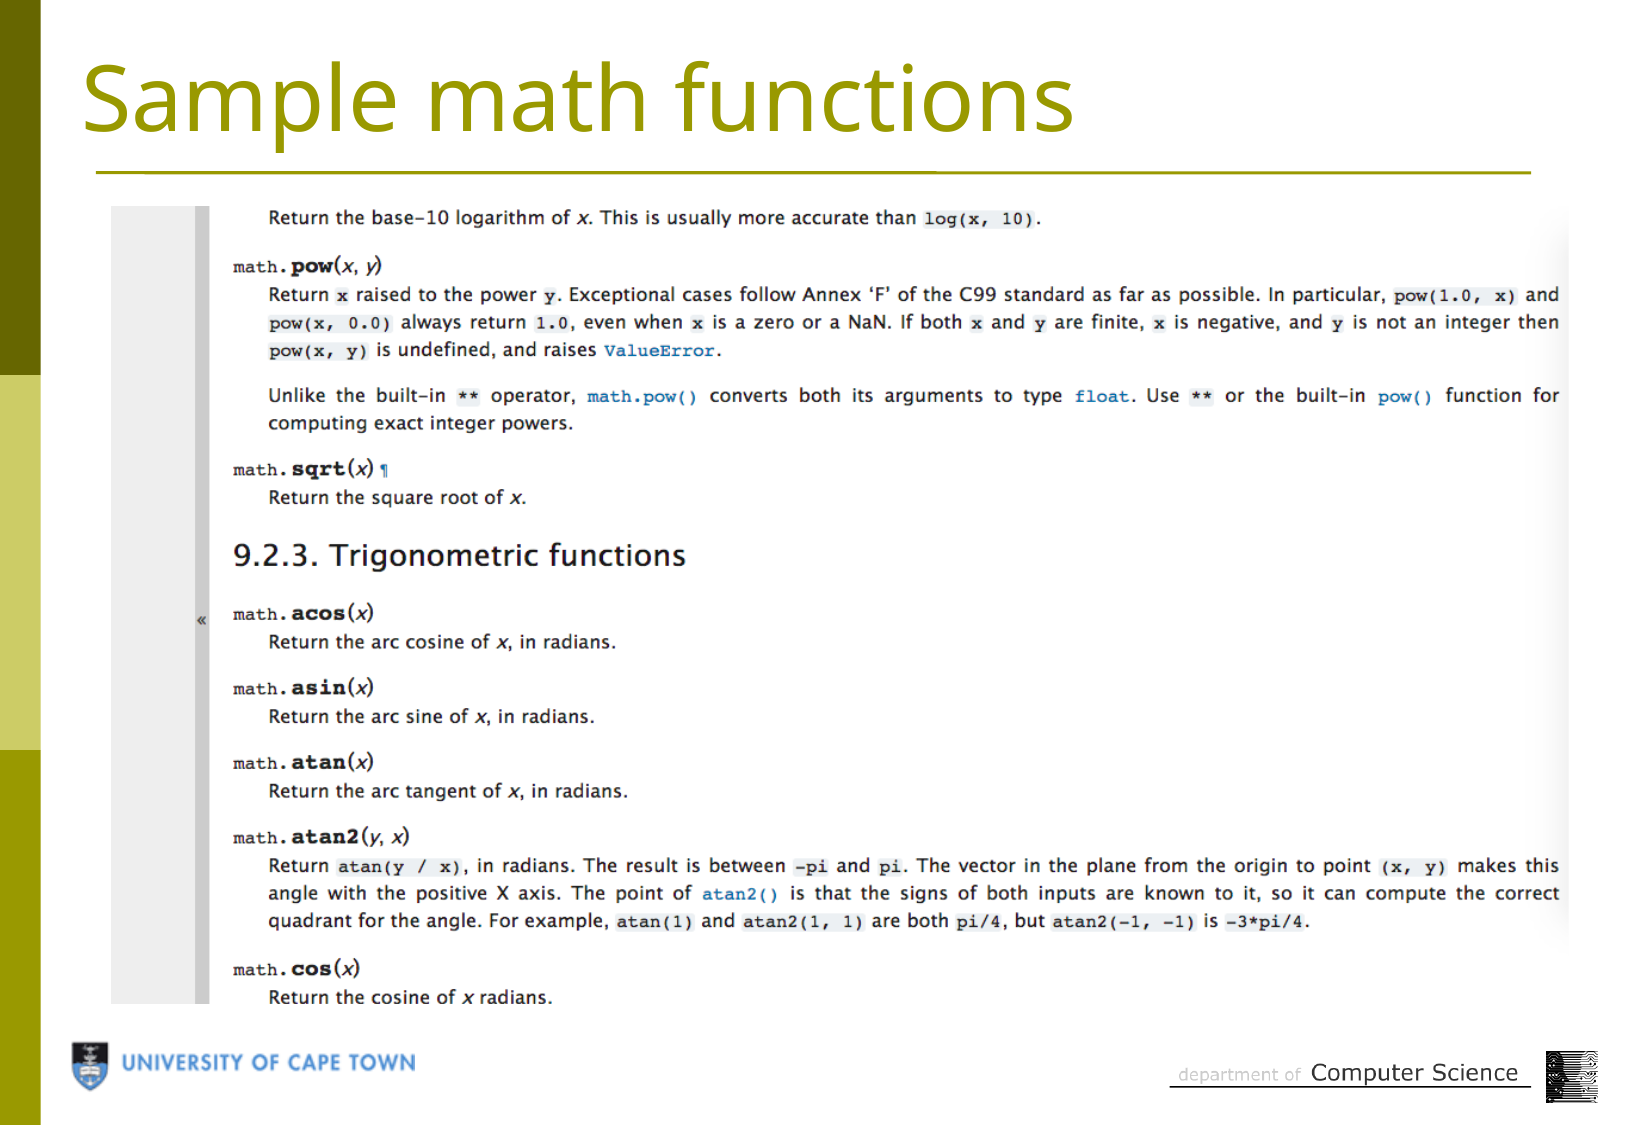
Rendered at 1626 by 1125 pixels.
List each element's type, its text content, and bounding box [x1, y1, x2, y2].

picture [111, 206, 1569, 1004]
picture [1546, 1051, 1598, 1103]
title Sample math functions [81, 29, 1543, 172]
picture [1169, 1043, 1532, 1091]
picture [61, 1024, 415, 1103]
